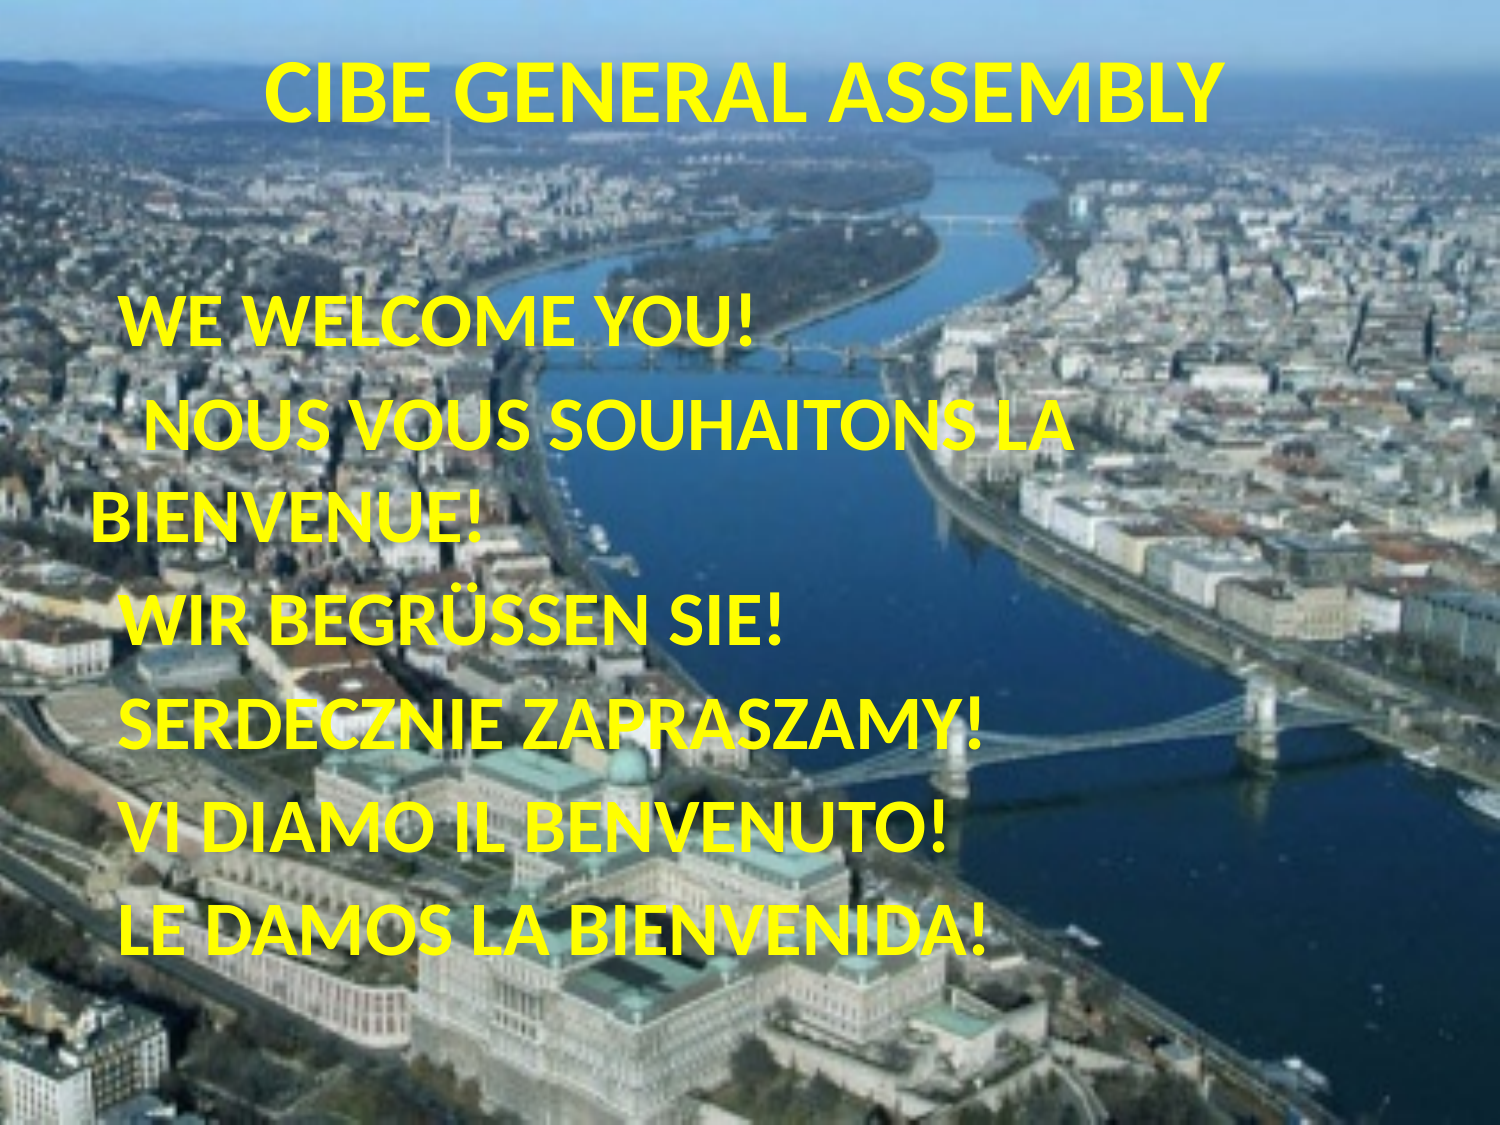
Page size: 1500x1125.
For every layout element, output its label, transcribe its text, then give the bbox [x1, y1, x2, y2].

list WE WELCOME YOU! NOUS VOUS SOUHAITONS LA BIENVENUE! WIR BEGRÜSSEN SIE! SERDECZNIE ZAPRASZAMY! VI DIAMO IL BENVENUTO! LE DAMOS LA BIENVENIDA! [75, 262, 1425, 1090]
picture [0, 0, 1500, 1125]
title CIBE GENERAL ASSEMBLY [70, 23, 1421, 211]
